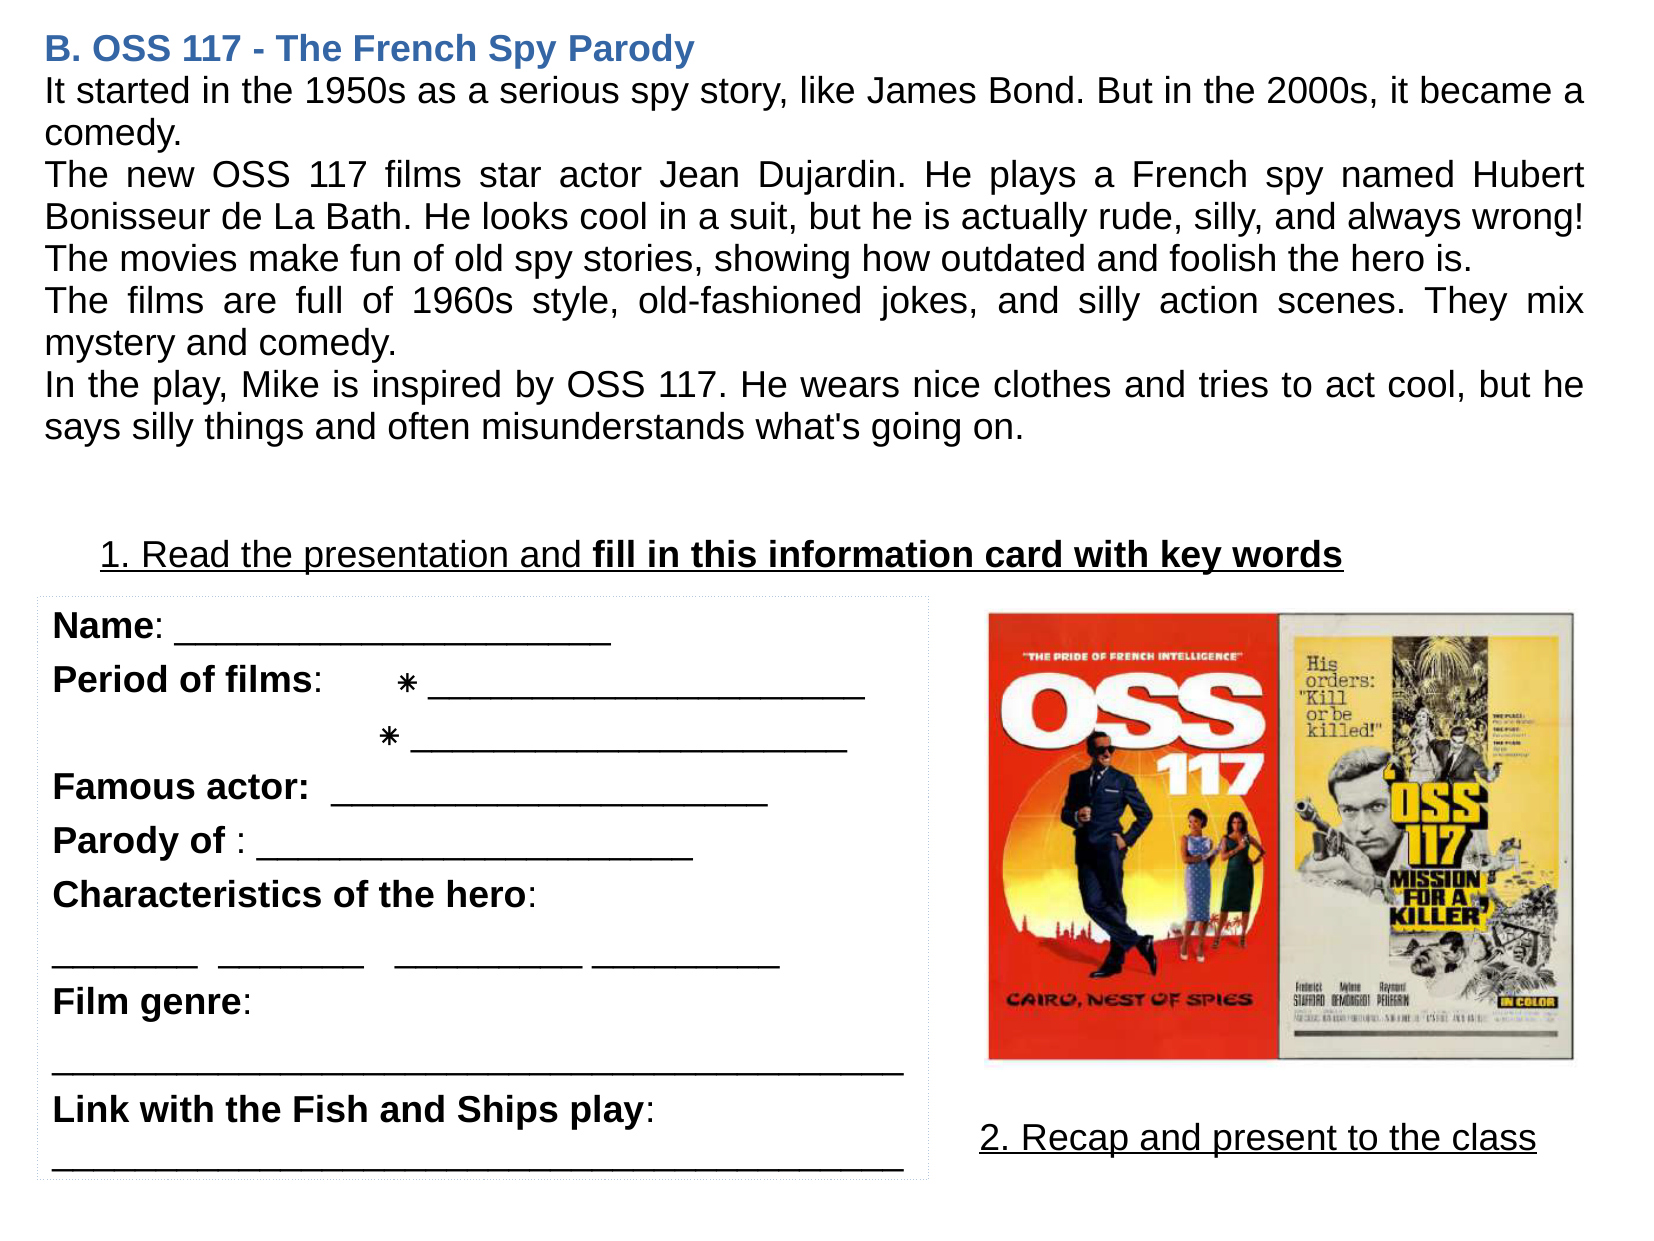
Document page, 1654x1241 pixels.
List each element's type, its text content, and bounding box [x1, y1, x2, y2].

picture [983, 608, 1580, 1070]
text_box Name: _____________________ Period of films: ⁕ _____________________ ⁕ _____________________ Famous actor: _____________________ Parody of : _____________________ Characteristics of the hero: _______ _______ _________ _________ Film genre: _________________________________________ Link with the Fish and Ships play: _________________________________________ [37, 596, 929, 1180]
text_box B. OSS 117 - The French Spy Parody It started in the 1950s as a serious spy story, like James Bond. But in the 2000s, it became a comedy. The new OSS 117 films star actor Jean Dujardin. He plays a French spy named Hubert Bonisseur de La Bath. He looks cool in a suit, but he is actually rude, silly, and always wrong! The movies make fun of old spy stories, showing how outdated and foolish the hero is. The films are full of 1960s style, old-fashioned jokes, and silly action scenes. They mix mystery and comedy. In the play, Mike is inspired by OSS 117. He wears nice clothes and tries to act cool, but he says silly things and often misunderstands what's going on. [29, 20, 1601, 498]
text_box 2. Recap and present to the class [964, 1108, 1553, 1166]
text_box 1. Read the presentation and fill in this information card with key words [84, 526, 1359, 584]
